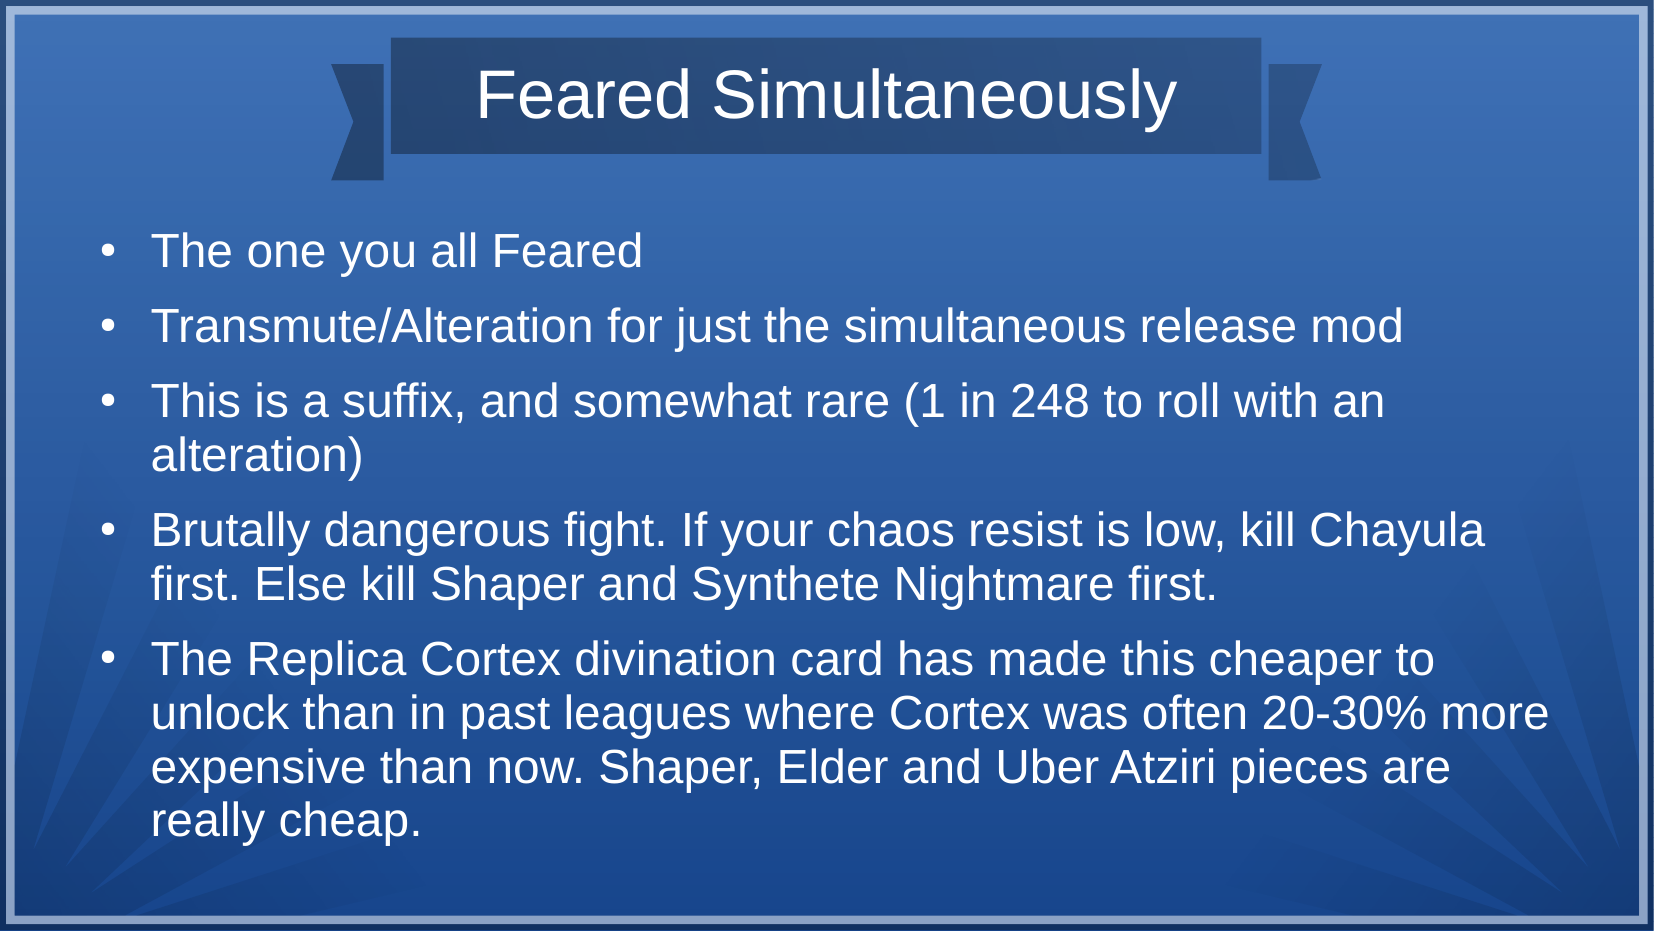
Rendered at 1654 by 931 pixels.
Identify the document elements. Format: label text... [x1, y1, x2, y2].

title Feared Simultaneously [389, 35, 1264, 154]
list The one you all Feared Transmute/Alteration for just the simultaneous release mod This is a suffix, and somewhat rare (1 in 248 to roll with an alteration) Brutally dangerous fight. If your chaos resist is low, kill Chayula first. Else kill Shaper and Synthete Nightmare first. The Replica Cortex divination card has made this cheaper to unlock than in past leagues where Cortex was often 20-30% more expensive than now. Shaper, Elder and Uber Atziri pieces are really cheap. [82, 224, 1571, 848]
